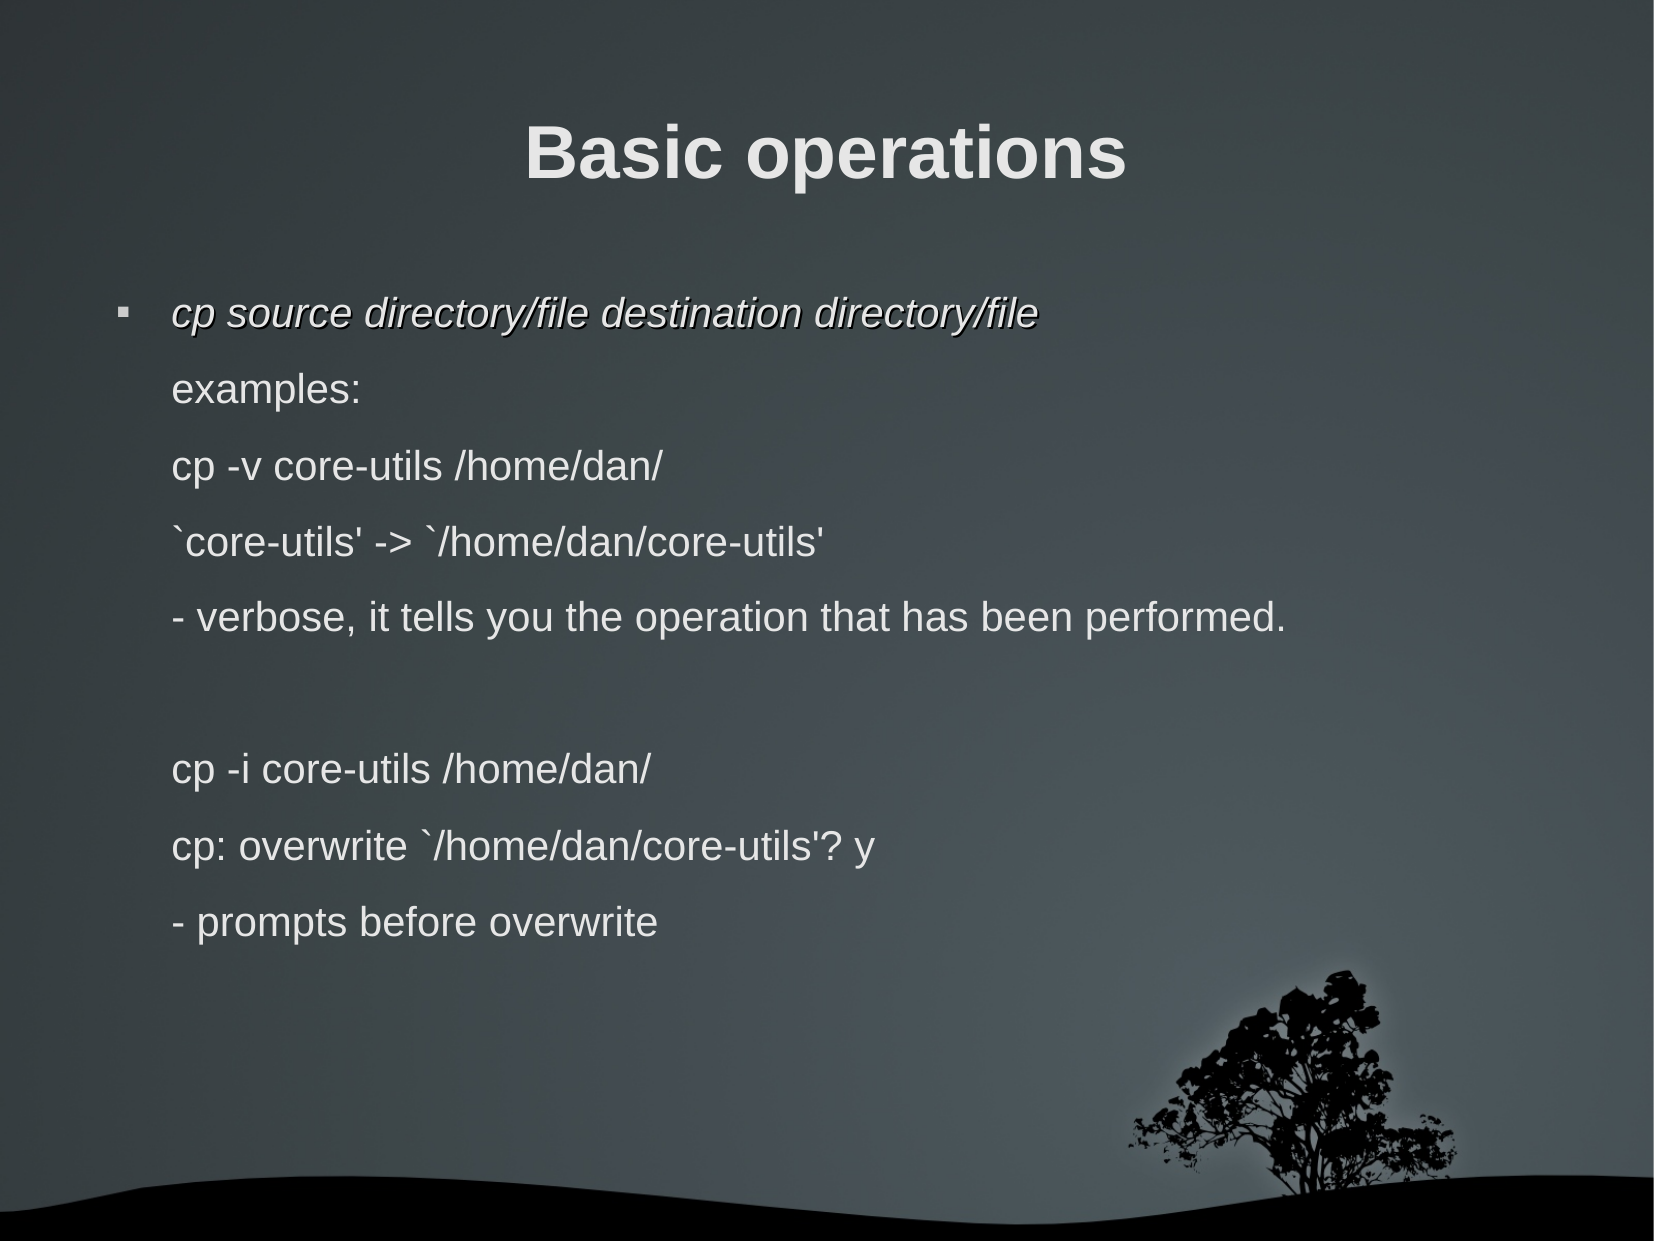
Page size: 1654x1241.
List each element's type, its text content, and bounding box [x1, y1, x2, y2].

title Basic operations [82, 56, 1571, 250]
picture [0, 0, 1654, 1241]
list cp source directory/file destination directory/file examples: cp -v core-utils /home/dan/ `core-utils' -> `/home/dan/core-utils' - verbose, it tells you the operation that has been performed. cp -i core-utils /home/dan/ cp: overwrite `/home/dan/core-utils'? y - prompts before overwrite [82, 290, 1571, 1159]
